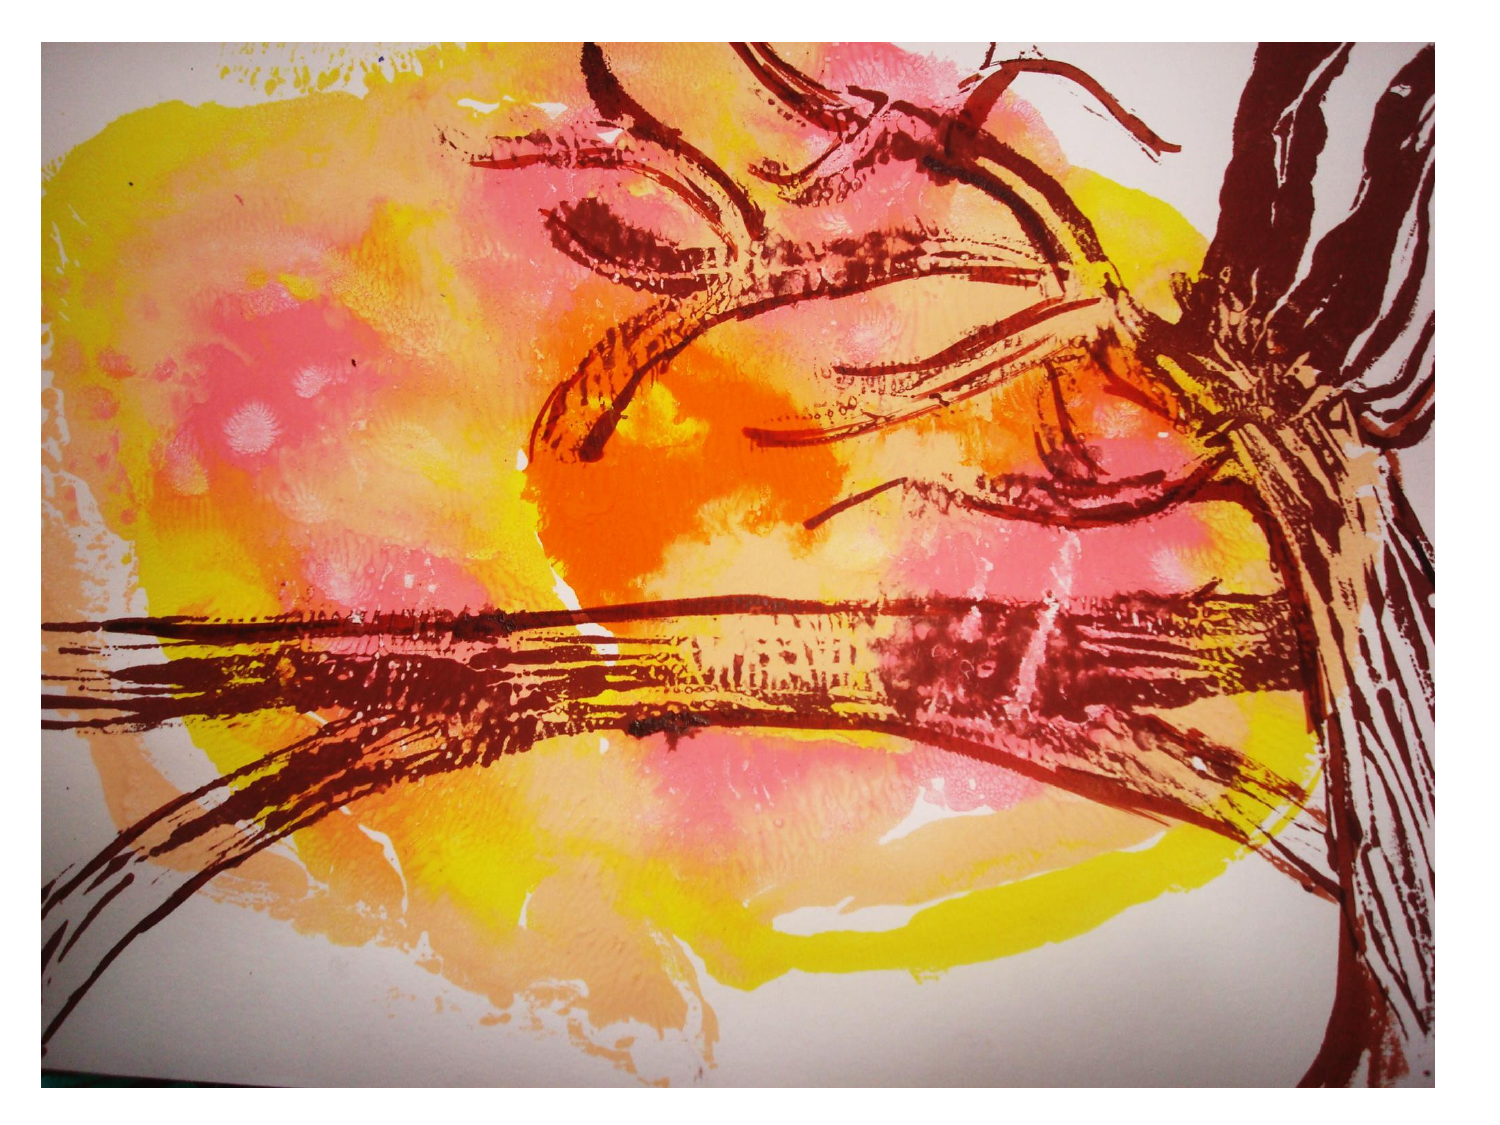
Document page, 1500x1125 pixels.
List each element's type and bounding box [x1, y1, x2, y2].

picture [41, 42, 1435, 1088]
